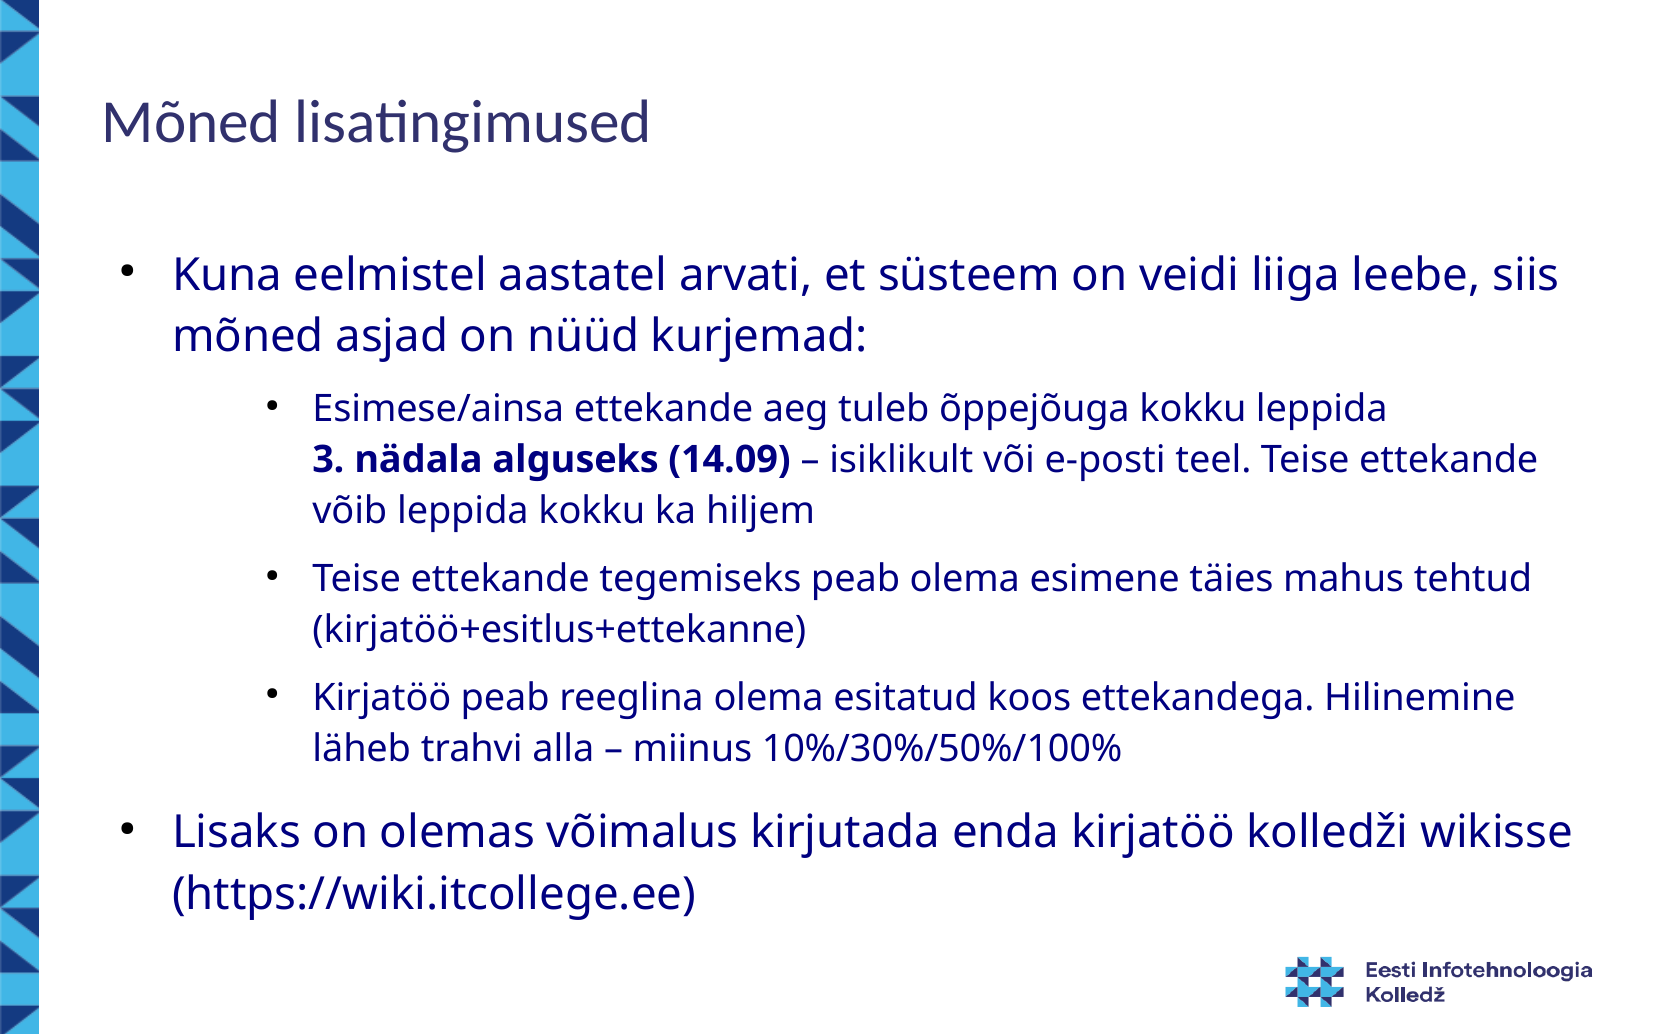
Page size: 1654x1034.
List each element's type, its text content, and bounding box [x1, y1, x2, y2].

list Kuna eelmistel aastatel arvati, et süsteem on veidi liiga leebe, siis mõned asjad on nüüd kurjemad: Esimese/ainsa ettekande aeg tuleb õppejõuga kokku leppida 3. nädala alguseks (14.09) – isiklikult või e-posti teel. Teise ettekande võib leppida kokku ka hiljem Teise ettekande tegemiseks peab olema esimene täies mahus tehtud (kirjatöö+esitlus+ettekanne) Kirjatöö peab reeglina olema esitatud koos ettekandega. Hilinemine läheb trahvi alla – miinus 10%/30%/50%/100% Lisaks on olemas võimalus kirjutada enda kirjatöö kolledži wikisse (https://wiki.itcollege.ee) [101, 241, 1591, 924]
title Mõned lisatingimused [101, 41, 1224, 214]
